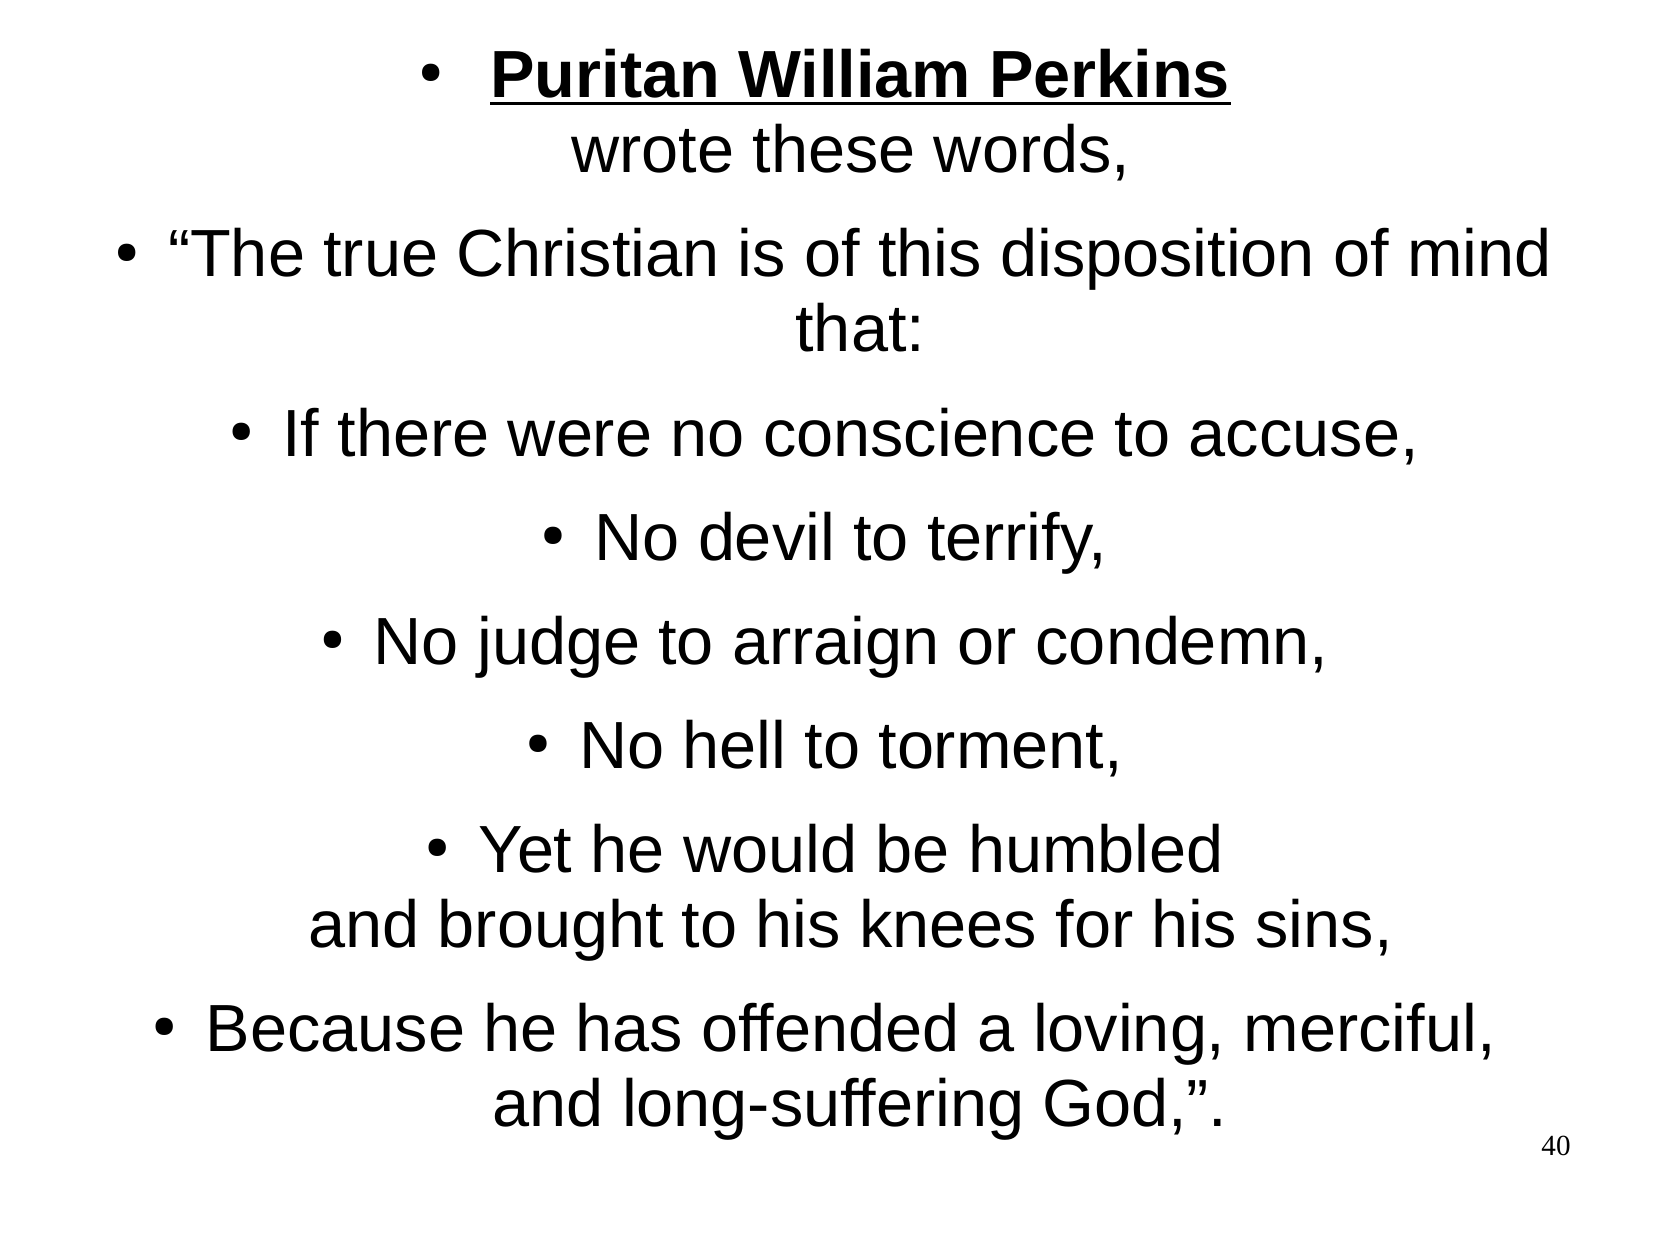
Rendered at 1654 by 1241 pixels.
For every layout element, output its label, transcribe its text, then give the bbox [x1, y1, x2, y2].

list Puritan William Perkins wrote these words, “The true Christian is of this disposition of mind that: If there were no conscience to accuse, No devil to terrify, No judge to arraign or condemn, No hell to torment, Yet he would be humbled and brought to his knees for his sins, Because he has offended a loving, merciful, and long-suffering God,”. [37, 37, 1613, 1201]
